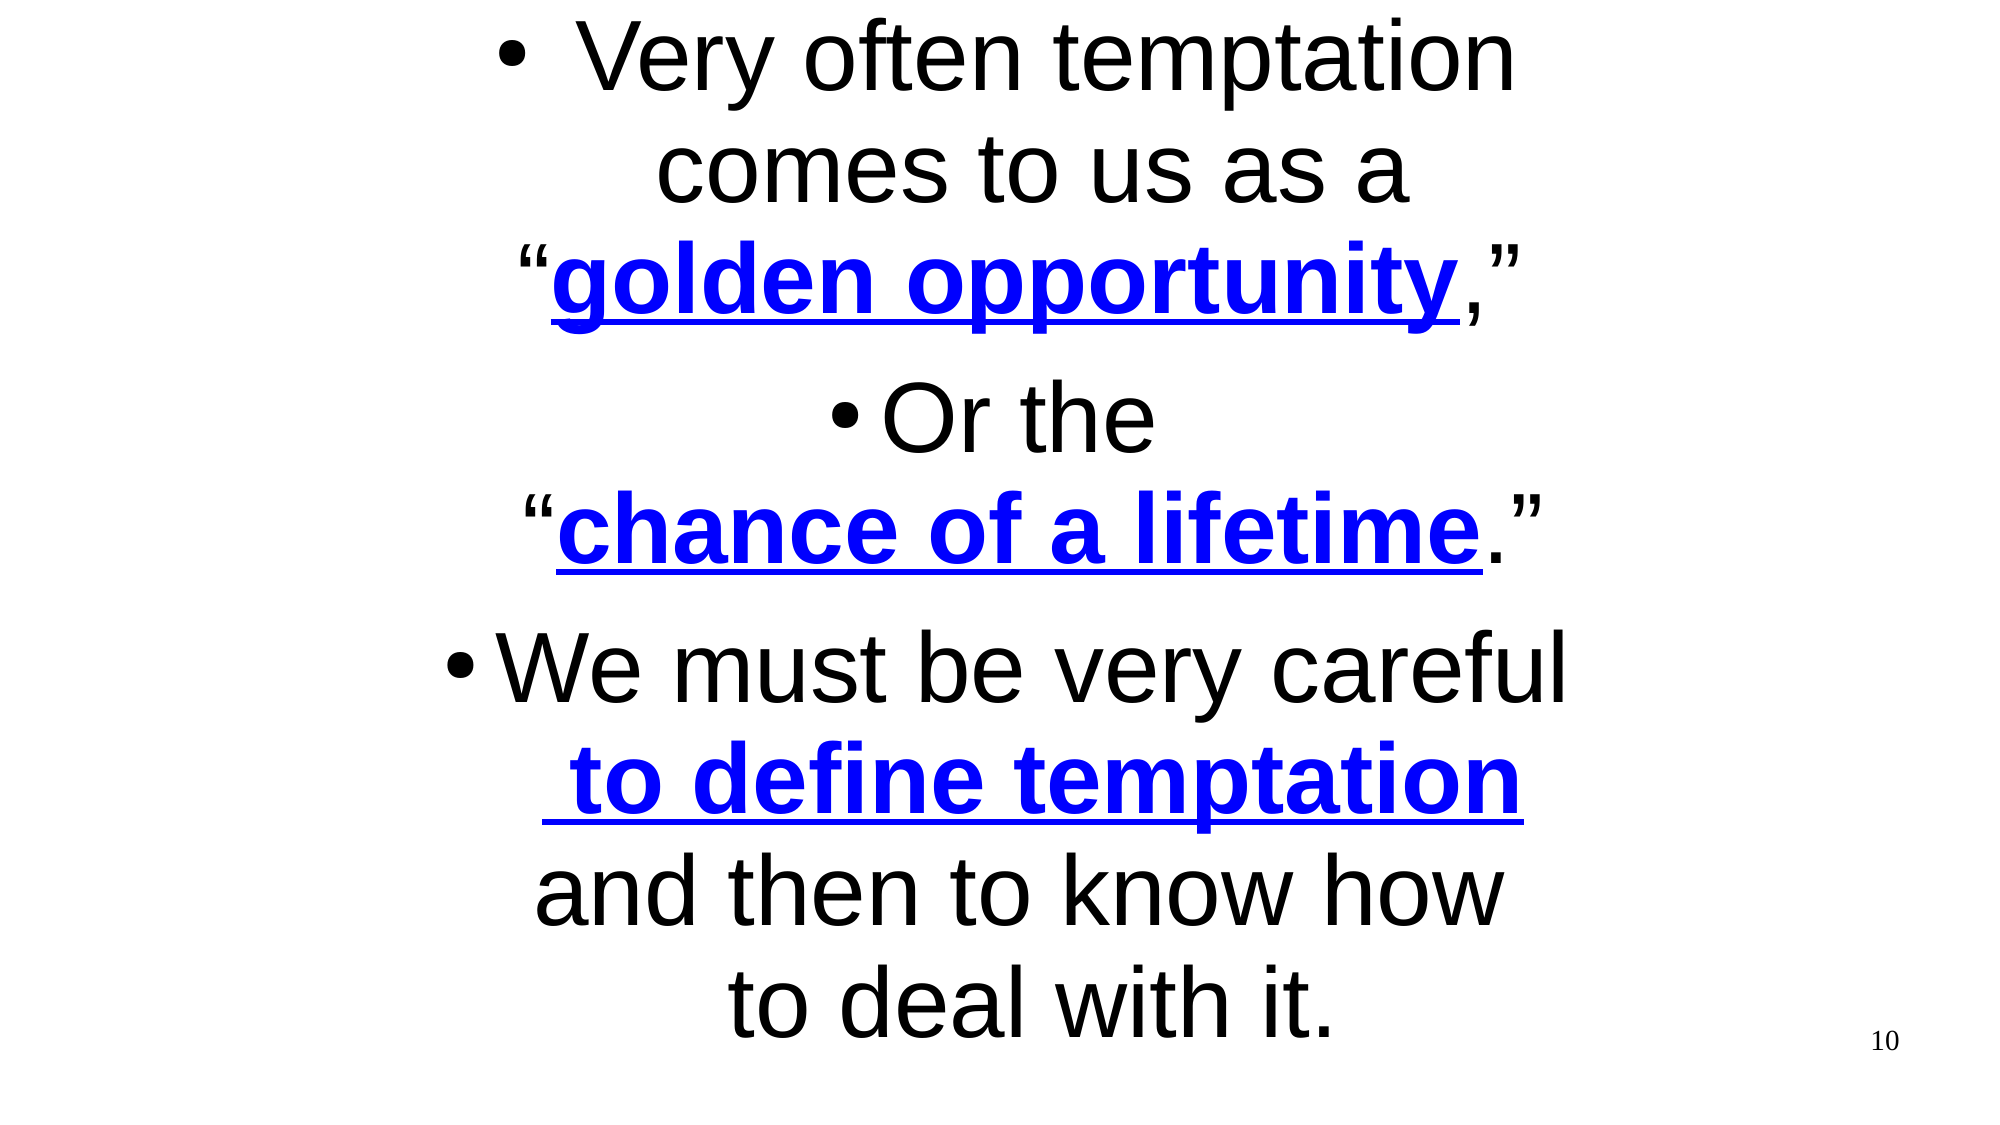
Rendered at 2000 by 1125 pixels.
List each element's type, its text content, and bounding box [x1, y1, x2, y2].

list Very often temptation comes to us as a “golden opportunity,” Or the “chance of a lifetime.” We must be very careful to define temptation and then to know how to deal with it. [0, 0, 1996, 1123]
